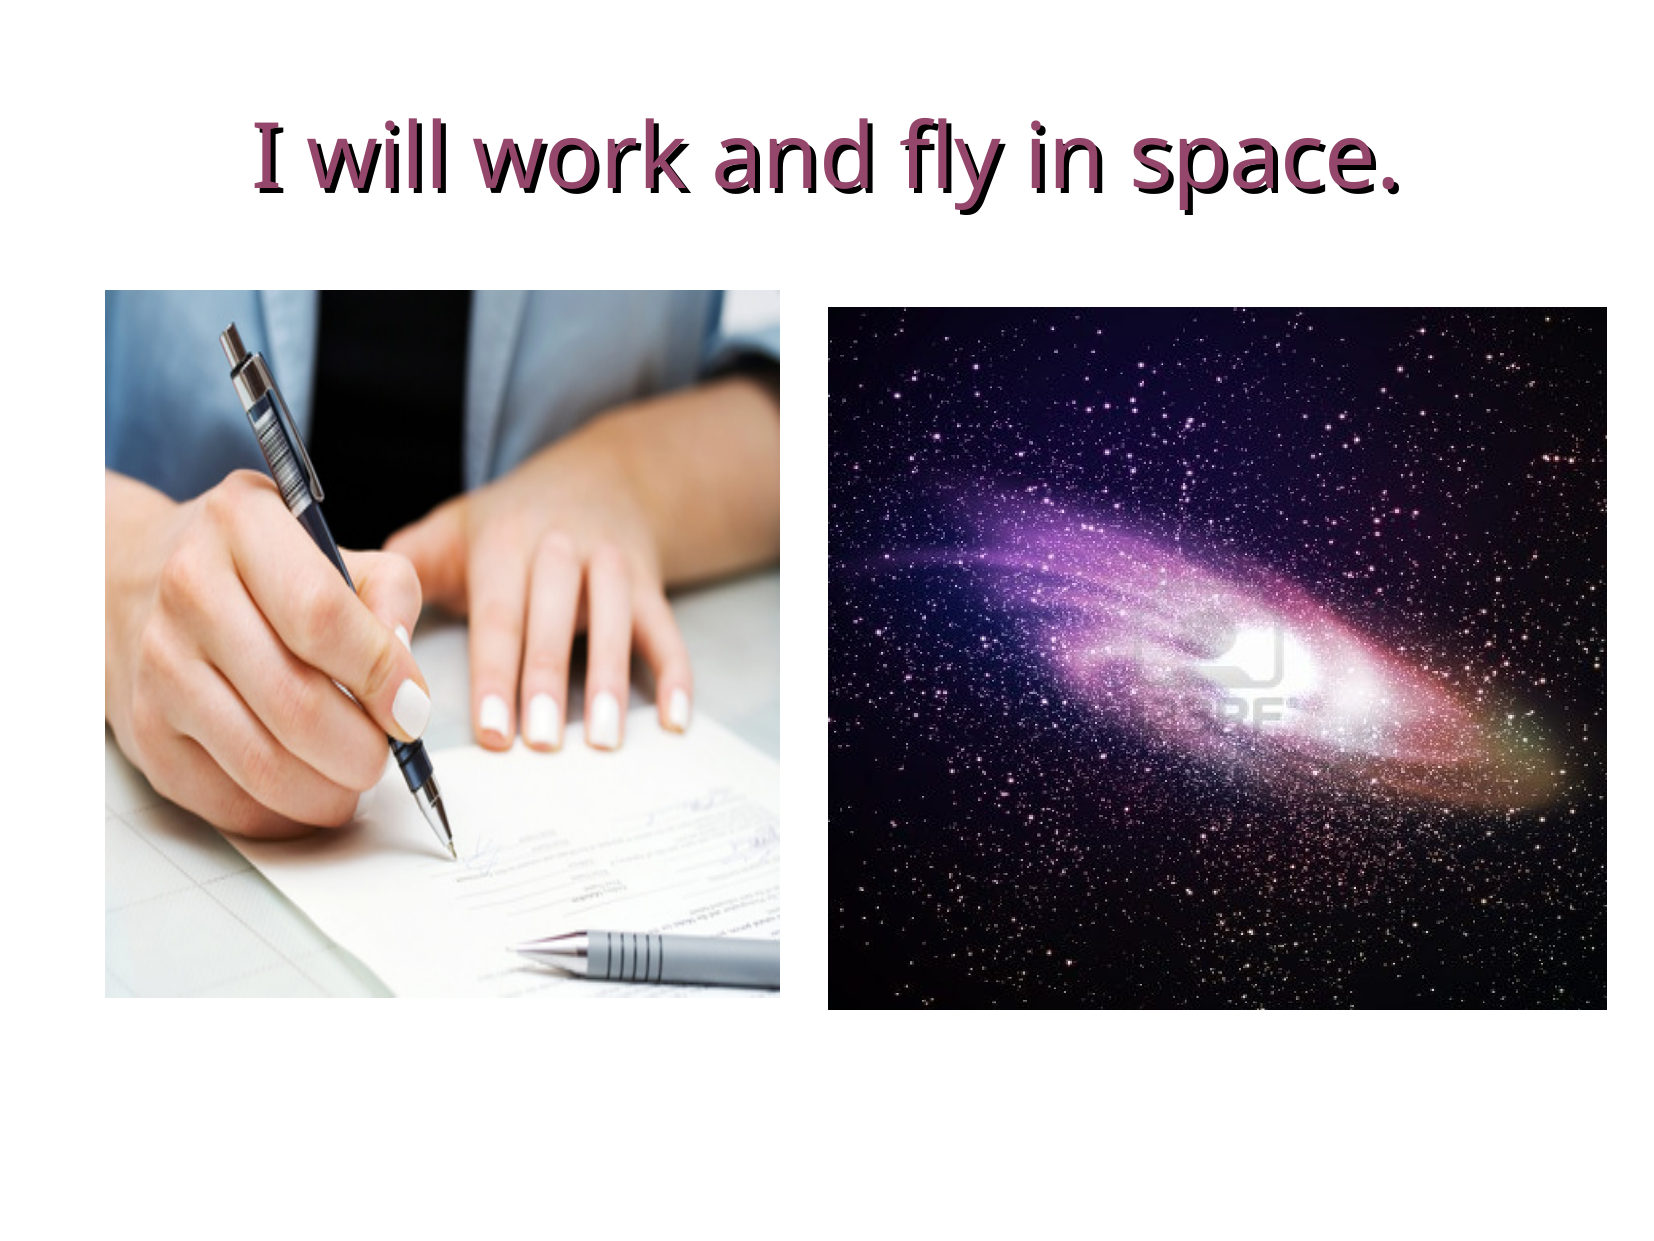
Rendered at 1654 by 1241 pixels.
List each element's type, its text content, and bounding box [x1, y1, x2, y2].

title I will work and fly in space. [82, 49, 1571, 257]
picture [105, 290, 780, 998]
picture [828, 307, 1607, 1010]
